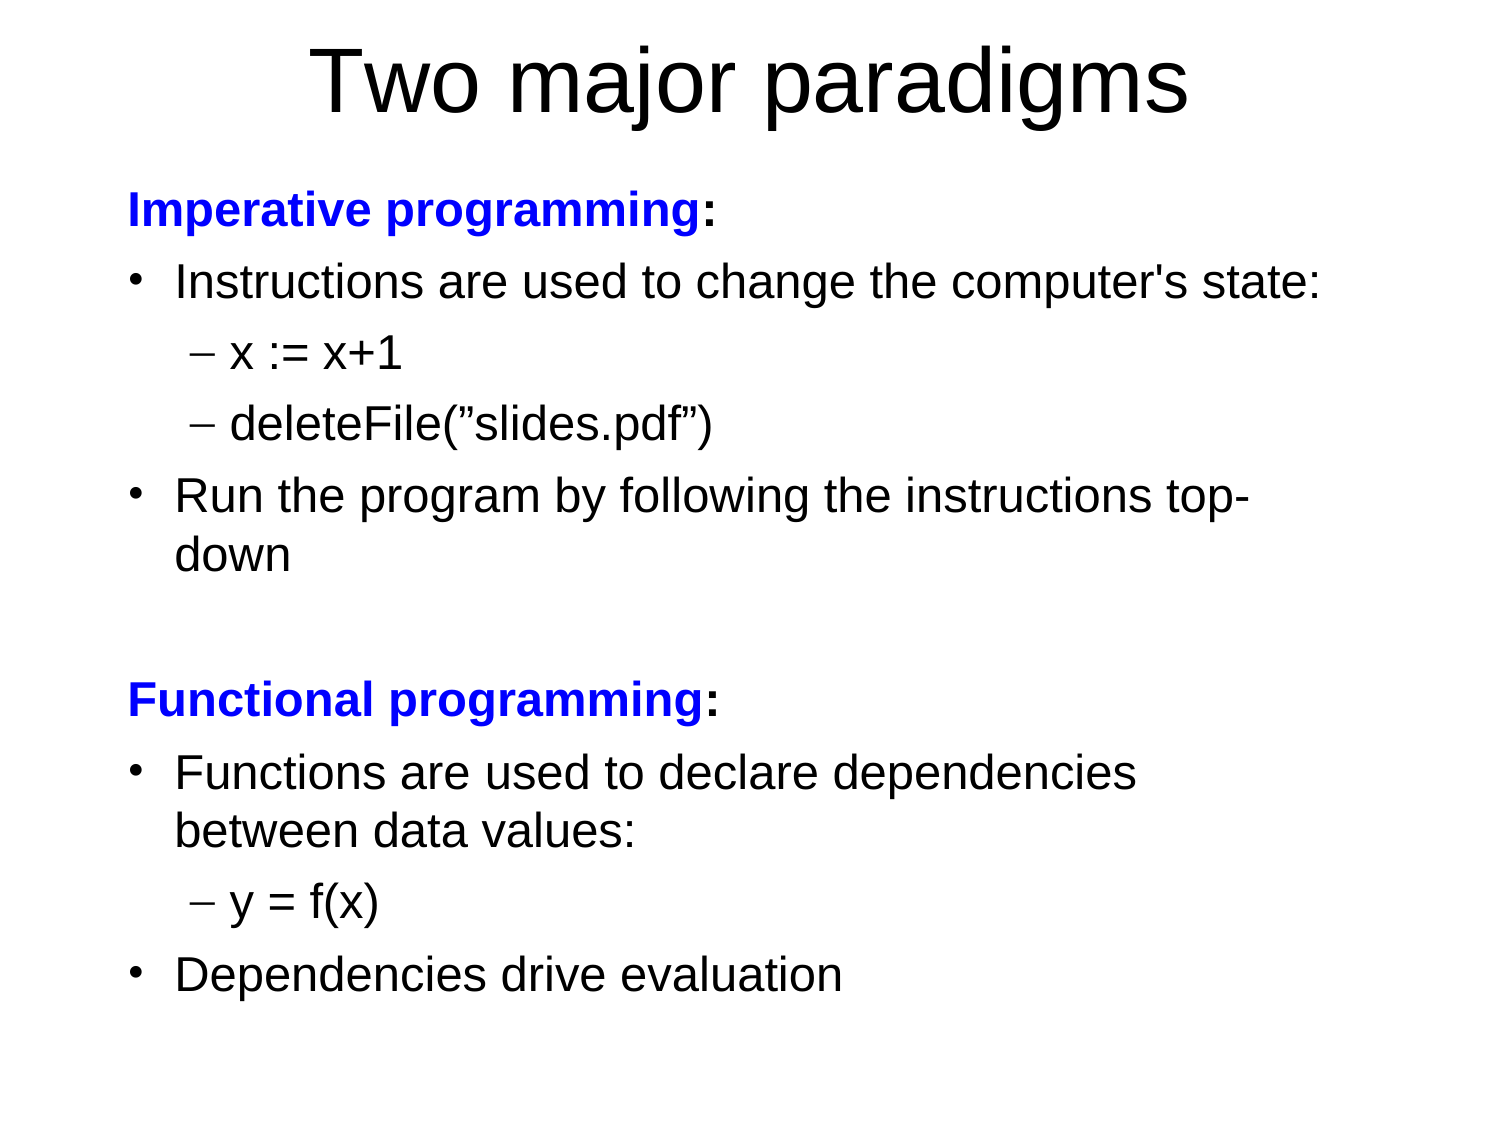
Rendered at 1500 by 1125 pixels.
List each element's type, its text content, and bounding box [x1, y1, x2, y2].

title Two major paradigms [112, 0, 1388, 170]
list Imperative programming: Instructions are used to change the computer's state: x := x+1 deleteFile(”slides.pdf”) Run the program by following the instructions top-down Functional programming: Functions are used to declare dependencies between data values: y = f(x) Dependencies drive evaluation [112, 170, 1351, 1072]
